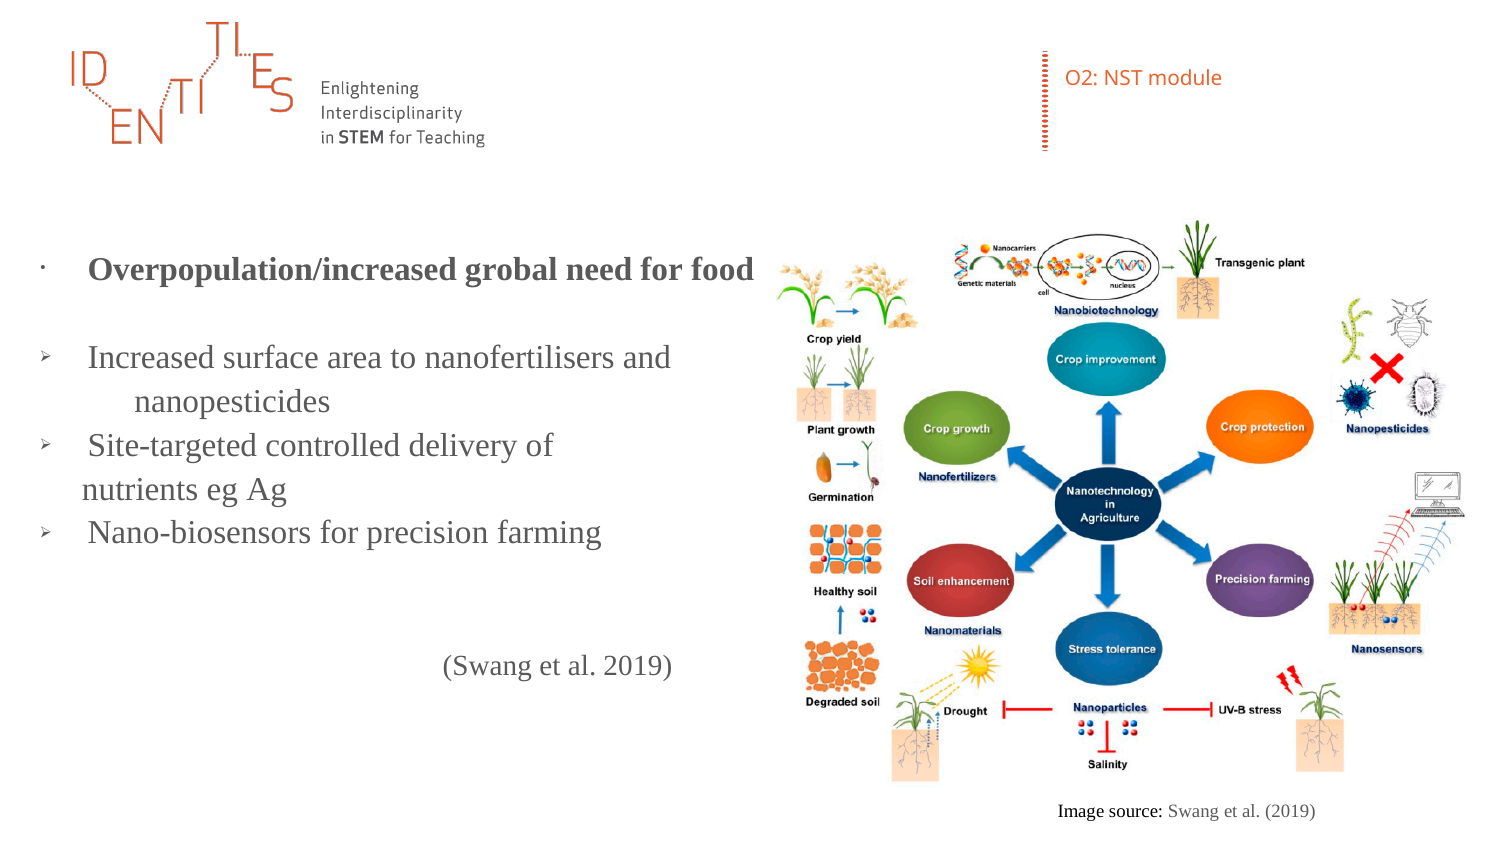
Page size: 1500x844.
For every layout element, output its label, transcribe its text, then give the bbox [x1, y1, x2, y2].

picture [1042, 51, 1051, 151]
picture [776, 202, 1472, 787]
text_box O2: NST module [1051, 57, 1472, 139]
text_box Overpopulation/increased grobal need for food Increased surface area to nanofertilisers and nanopesticides Site-targeted controlled delivery of nutrients eg Ag Nano-biosensors for precision farming (Swang et al. 2019) [25, 235, 776, 749]
picture [71, 18, 485, 151]
text_box Image source: Swang et al. (2019) [1042, 790, 1372, 829]
